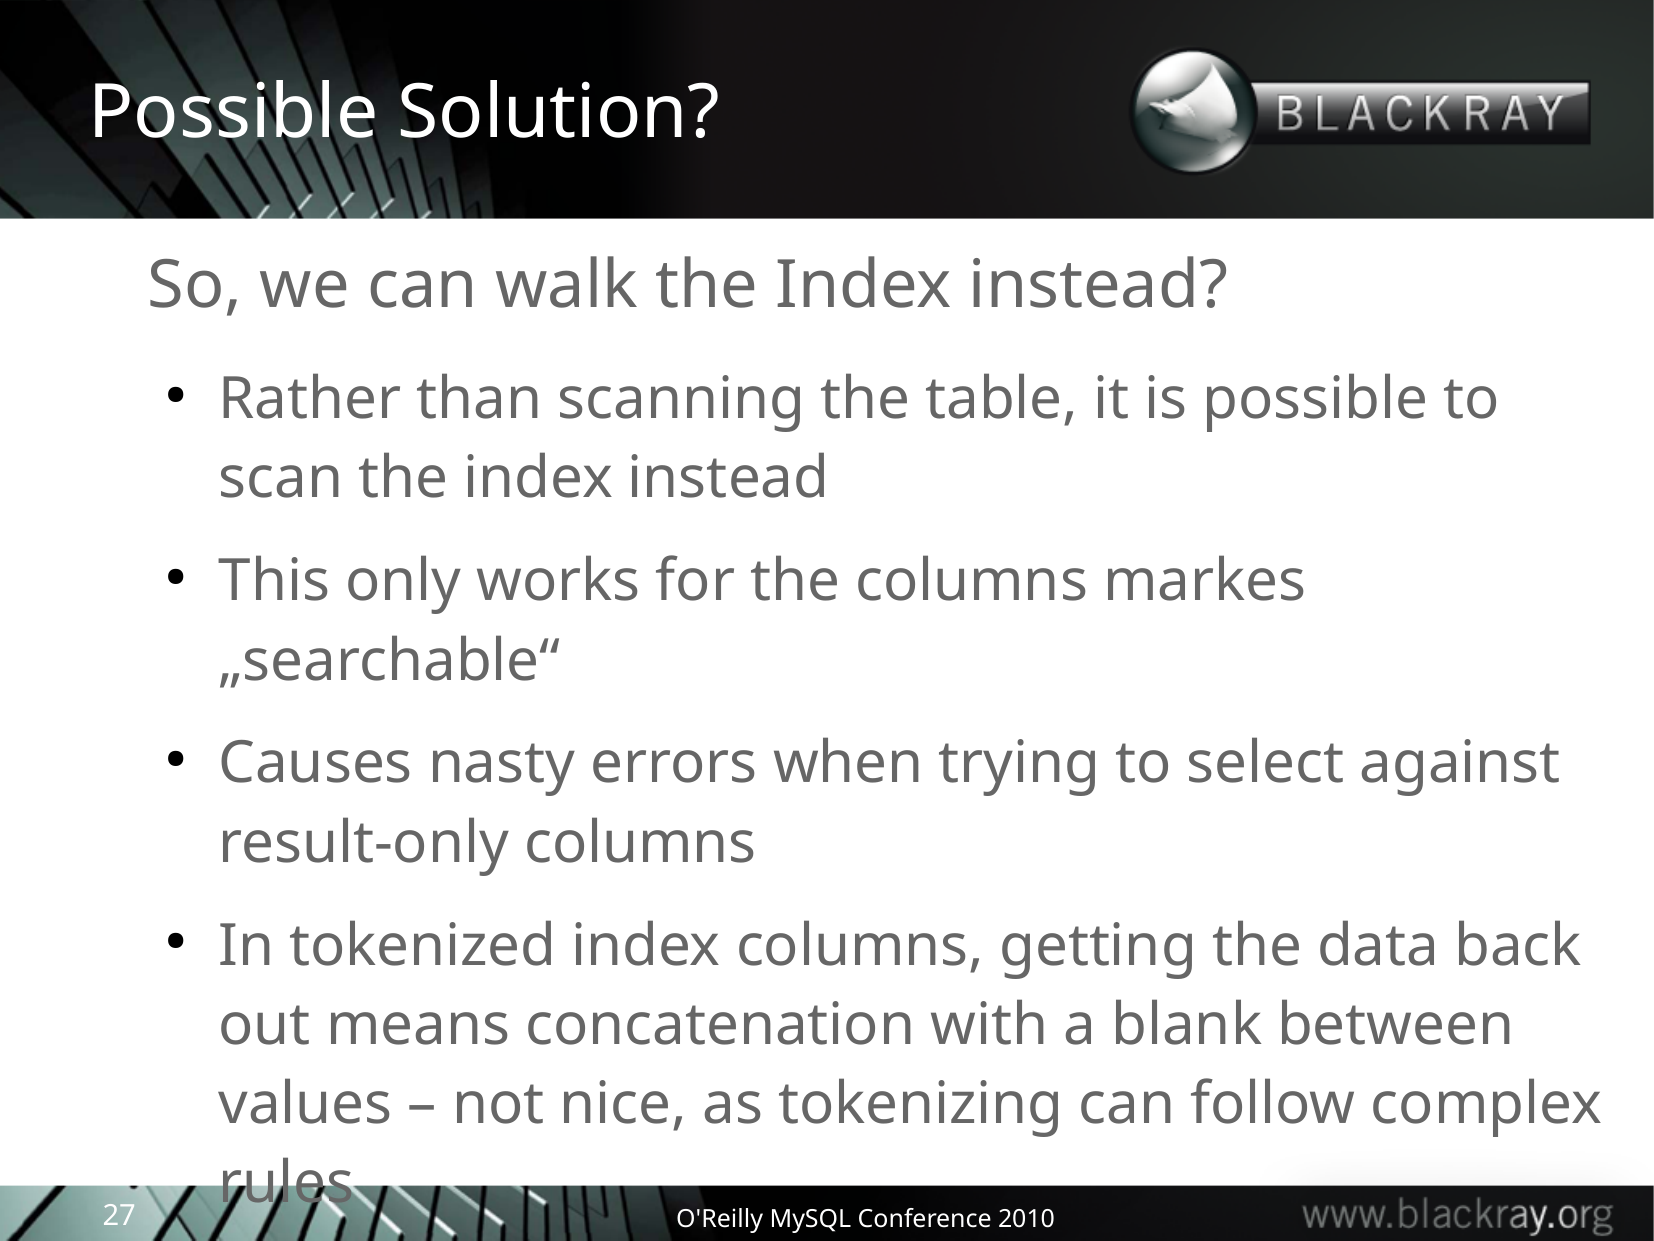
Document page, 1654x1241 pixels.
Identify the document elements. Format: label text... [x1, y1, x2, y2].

list So, we can walk the Index instead? Rather than scanning the table, it is possible to scan the index instead This only works for the columns markes „searchable“ Causes nasty errors when trying to select against result-only columns In tokenized index columns, getting the data back out means concatenation with a blank between values – not nice, as tokenizing can follow complex rules Requires Refactoring of our Layer 3 (Row-Index) [76, 236, 1625, 1137]
title Possible Solution? [88, 46, 1577, 170]
picture [0, 0, 1654, 1241]
